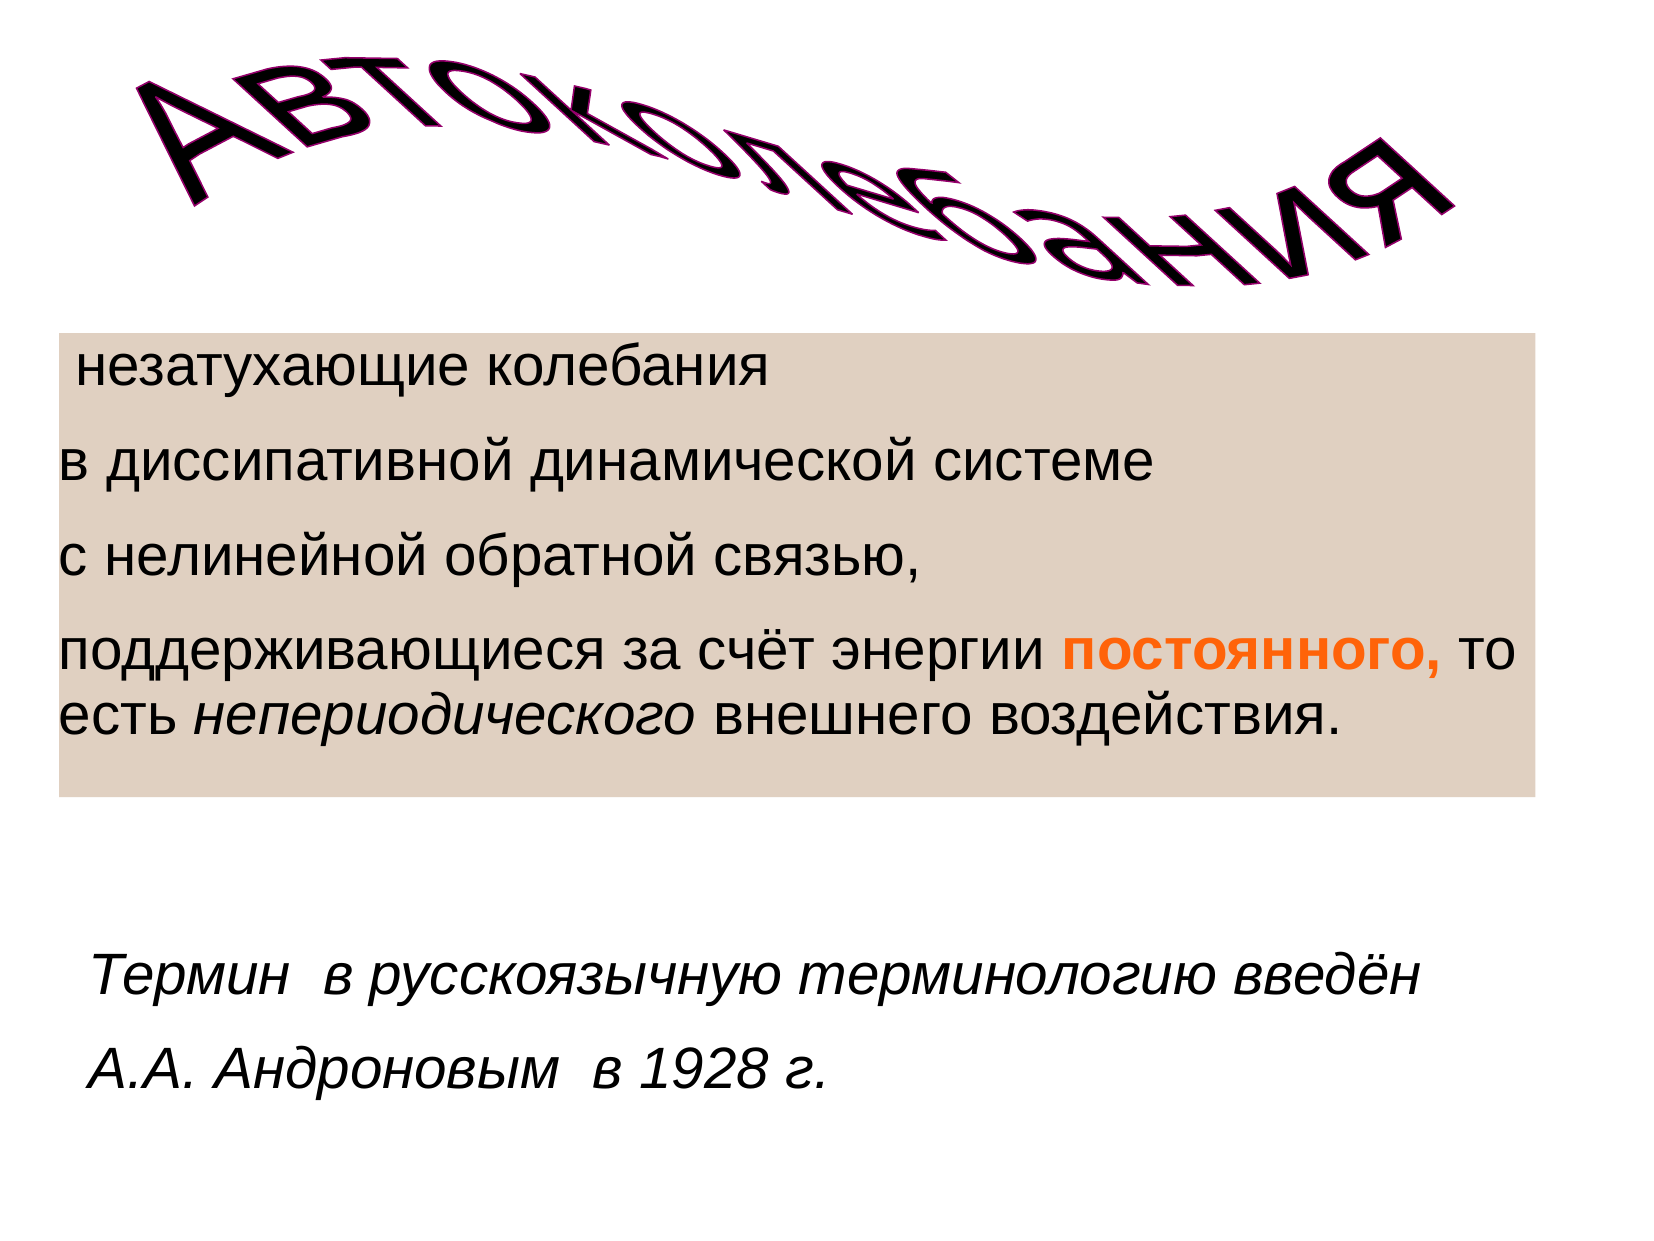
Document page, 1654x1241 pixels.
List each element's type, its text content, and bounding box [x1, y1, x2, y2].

text_box Автоколебания [723, 129, 853, 215]
text_box Термин в русскоязычную терминологию введён А.А. Андроновым в 1928 г. [88, 941, 1579, 1152]
text_box Автоколебания [232, 66, 370, 147]
text_box Автоколебания [320, 57, 441, 127]
text_box Автоколебания [1328, 137, 1455, 248]
text_box Автоколебания [621, 101, 740, 179]
text_box Автоколебания [821, 161, 946, 241]
text_box Автоколебания [136, 81, 294, 206]
text_box Автоколебания [896, 168, 1036, 264]
text_box Автоколебания [1103, 215, 1260, 286]
text_box Автоколебания [429, 60, 550, 133]
list незатухающие колебания в диссипативной динамической системе с нелинейной обратной связью, поддерживающиеся за счёт энергии постоянного, то есть непериодического внешнего воздействия. [59, 333, 1536, 798]
text_box Автоколебания [1215, 186, 1369, 279]
text_box Автоколебания [519, 73, 669, 160]
text_box Автоколебания [1013, 209, 1149, 285]
